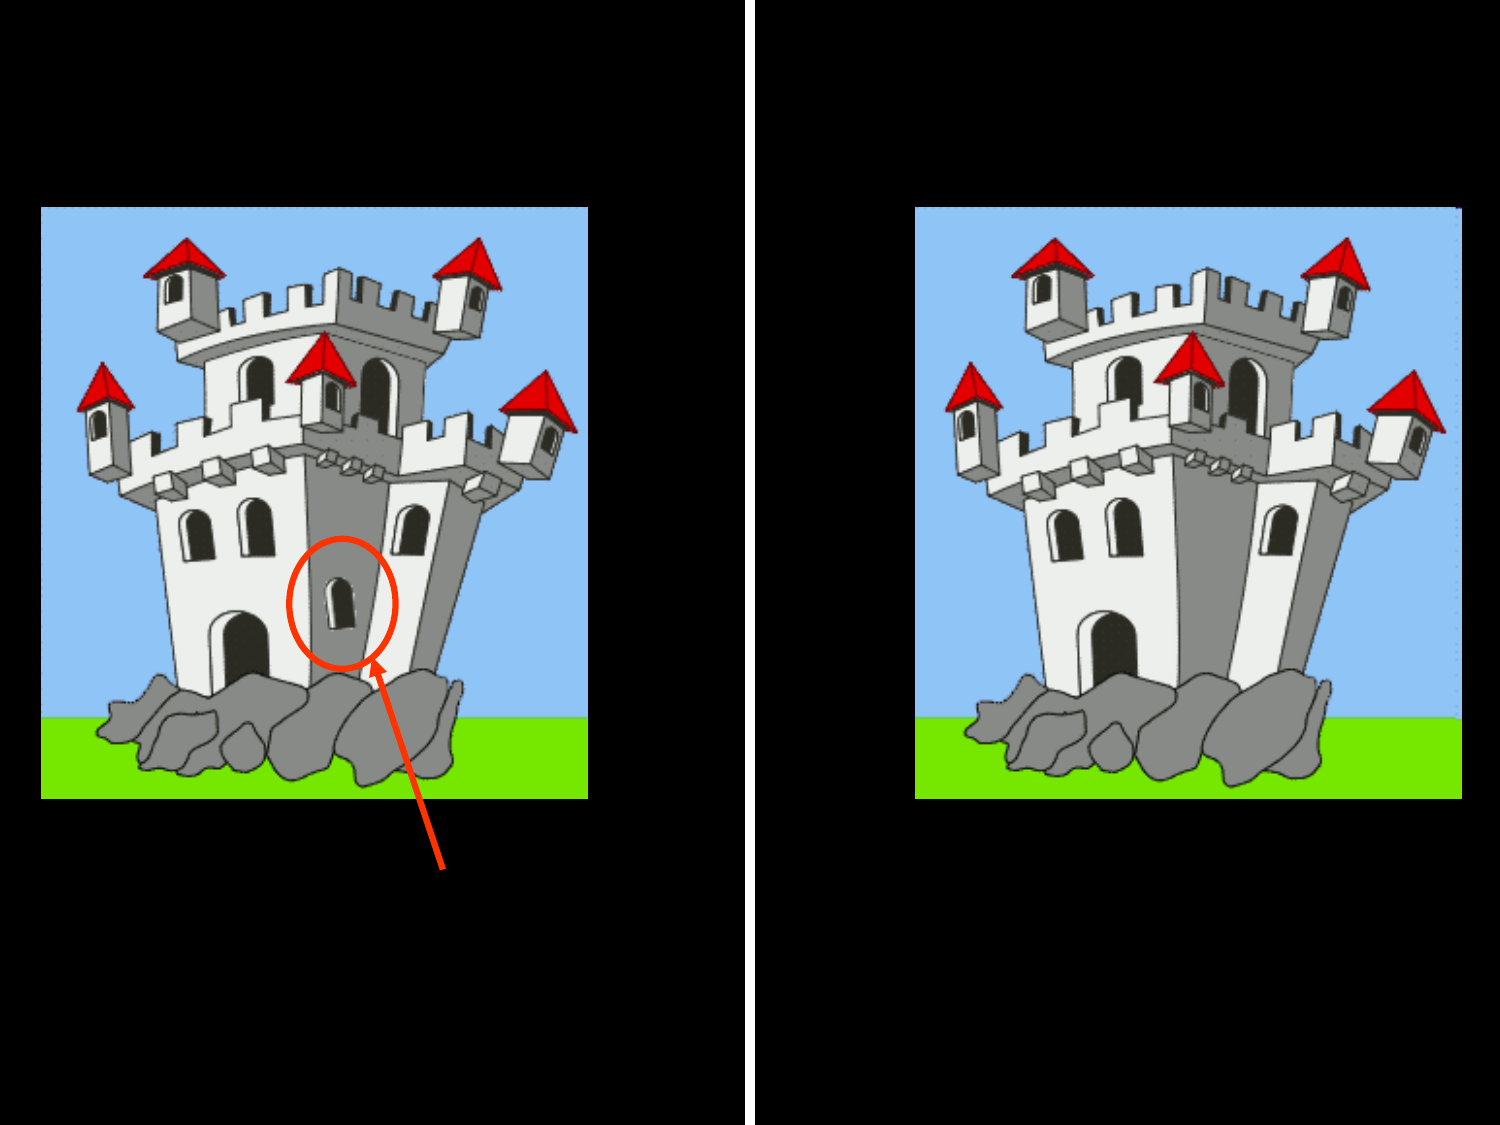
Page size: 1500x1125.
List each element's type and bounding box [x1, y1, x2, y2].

picture [293, 542, 392, 665]
picture [41, 207, 588, 799]
picture [915, 207, 1462, 799]
